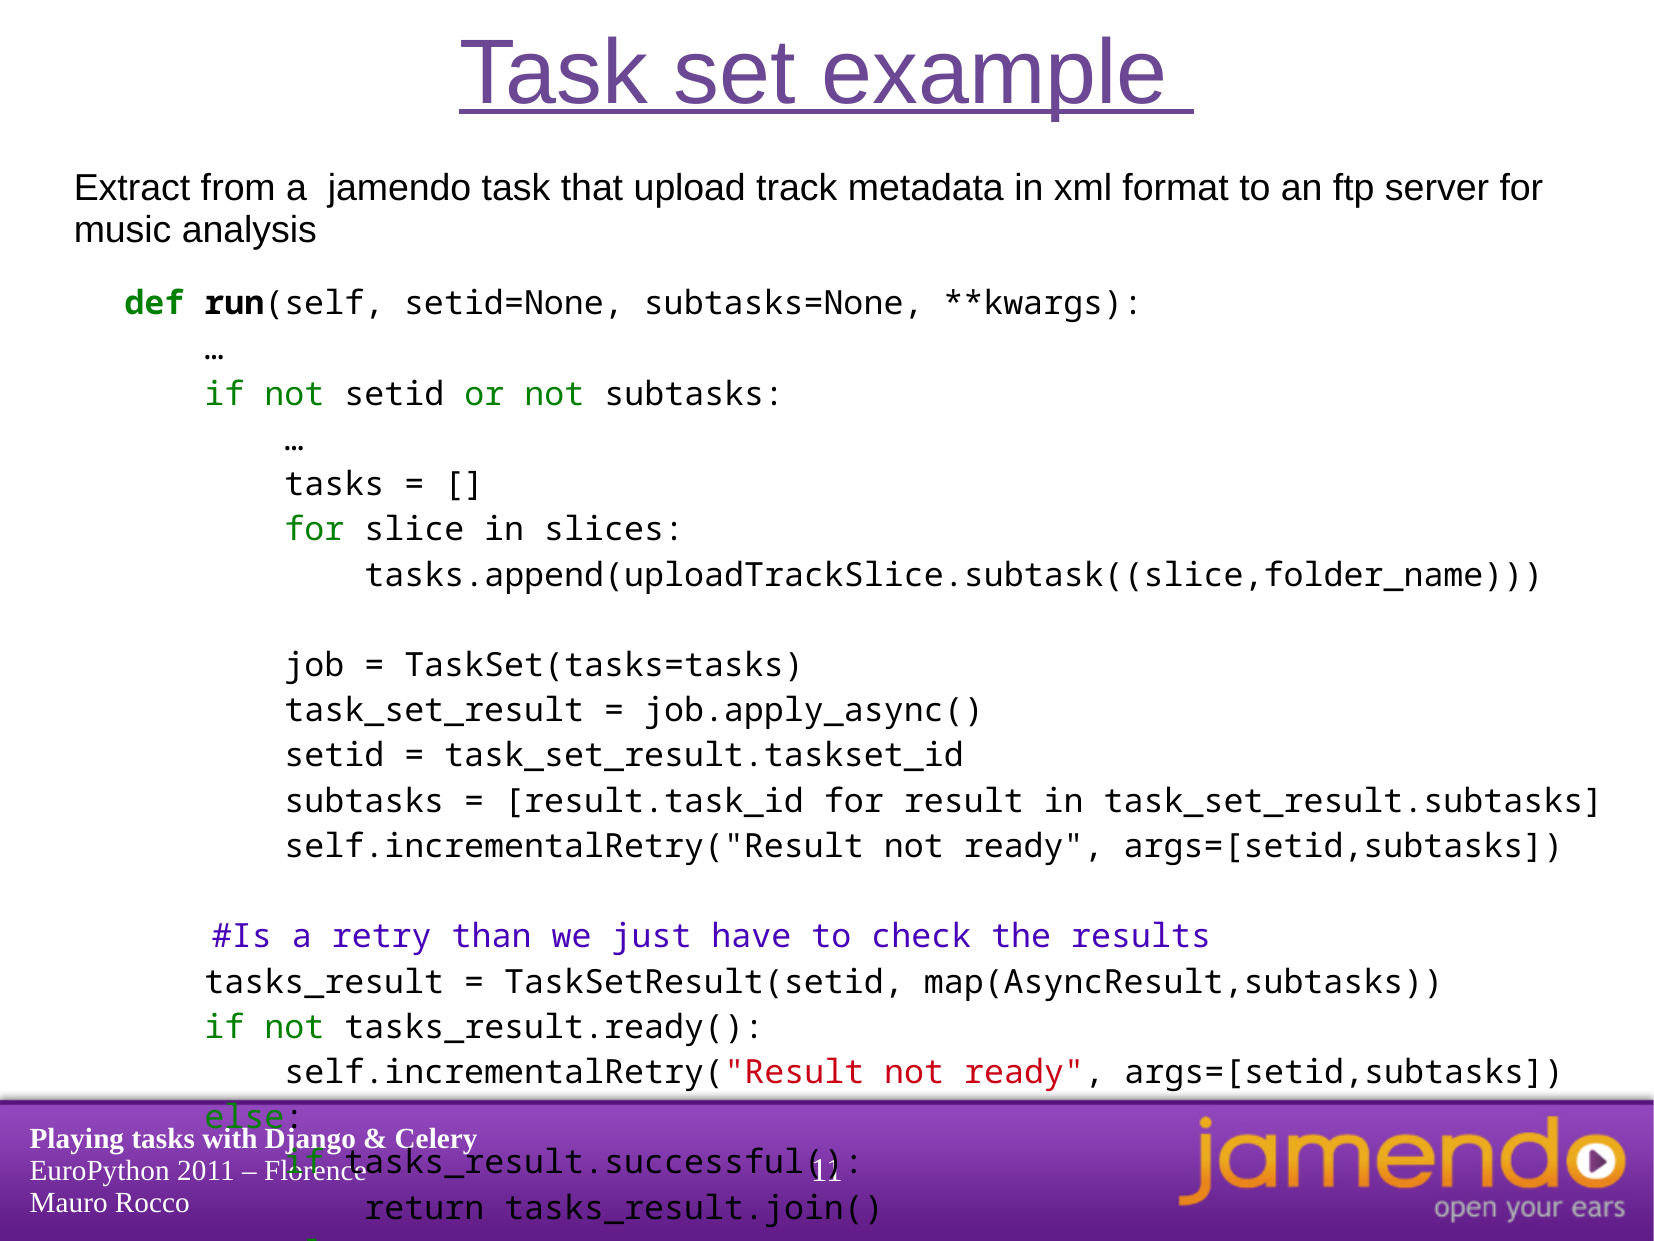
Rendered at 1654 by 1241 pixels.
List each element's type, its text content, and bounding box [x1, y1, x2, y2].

title Task set example [82, 13, 1571, 130]
picture [0, 0, 1654, 1241]
text_box def run(self, setid=None, subtasks=None, **kwargs): … if not setid or not subtasks: … tasks = [] for slice in slices: tasks.append(uploadTrackSlice.subtask((slice,folder_name))) job = TaskSet(tasks=tasks) task_set_result = job.apply_async() setid = task_set_result.taskset_id subtasks = [result.task_id for result in task_set_result.subtasks] self.incrementalRetry("Result not ready", args=[setid,subtasks]) #Is a retry than we just have to check the results tasks_result = TaskSetResult(setid, map(AsyncResult,subtasks)) if not tasks_result.ready(): self.incrementalRetry("Result not ready", args=[setid,subtasks]) else: if tasks_result.successful(): return tasks_result.join() else: raise Exception("Some of the tasks was failing") [29, 271, 1625, 1052]
text_box Extract from a jamendo task that upload track metadata in xml format to an ftp server for music analysis [59, 159, 1595, 259]
